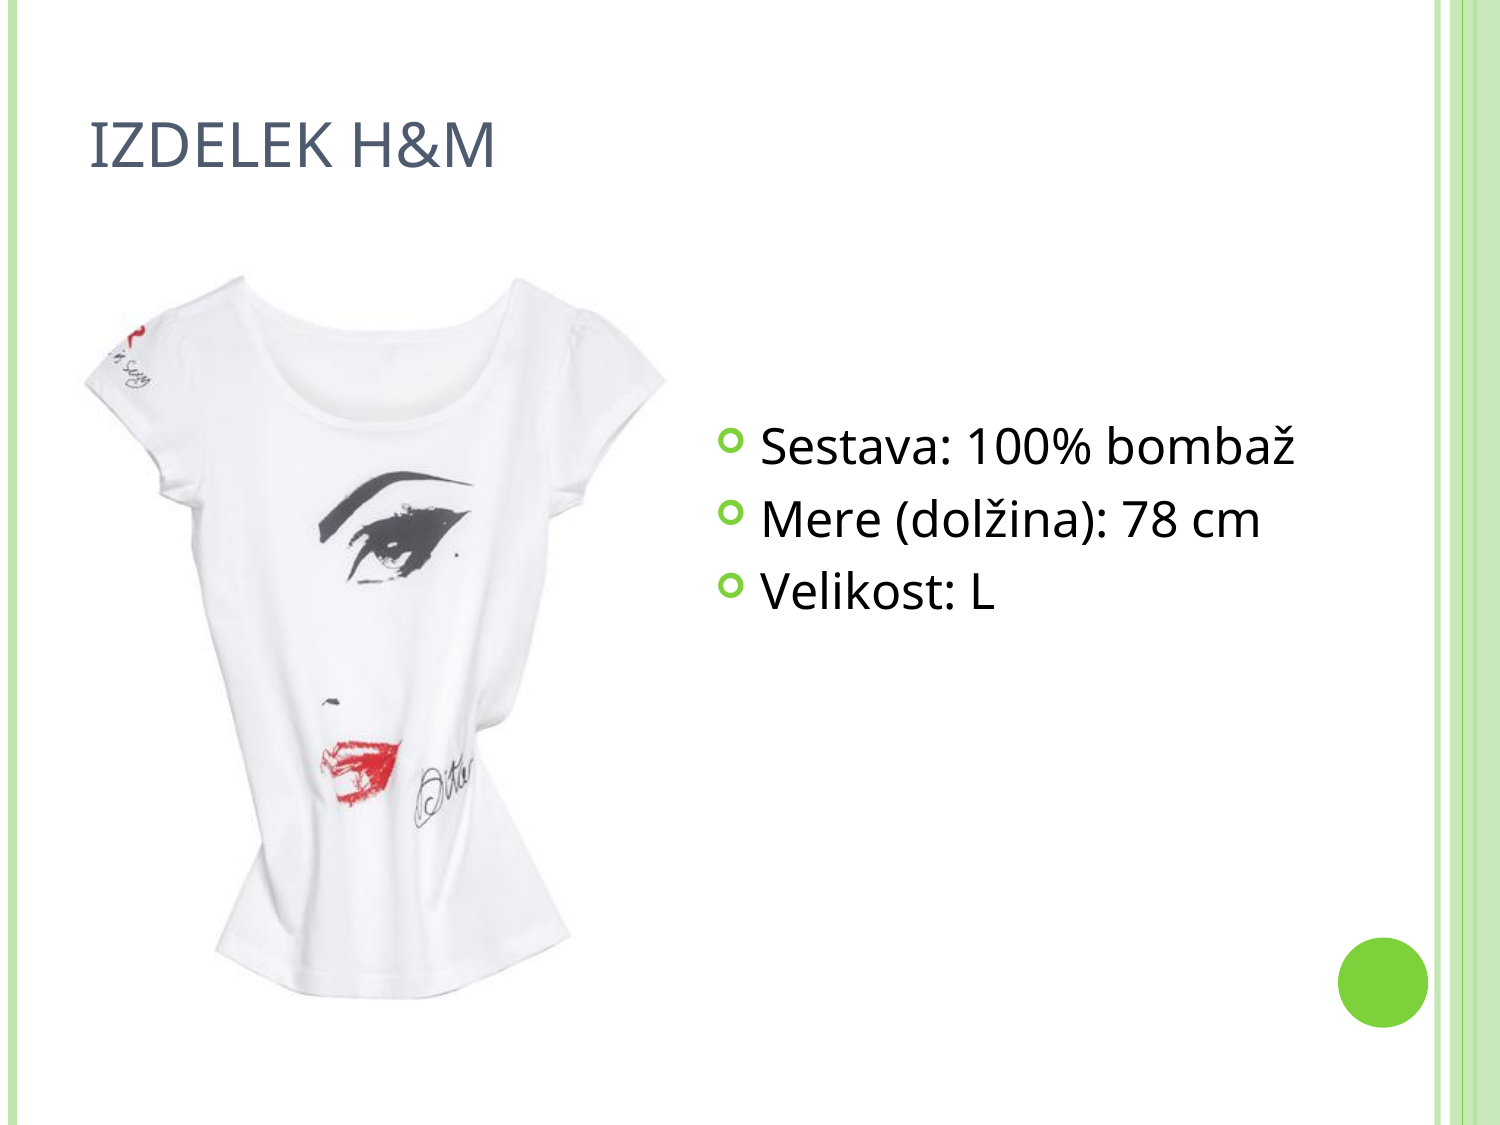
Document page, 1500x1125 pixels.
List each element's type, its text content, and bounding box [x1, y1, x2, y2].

list Sestava: 100% bombaž Mere (dolžina): 78 cm Velikost: L [700, 262, 1329, 1013]
text_box [75, 266, 676, 1009]
title IZDELEK H&M [74, 44, 1300, 233]
